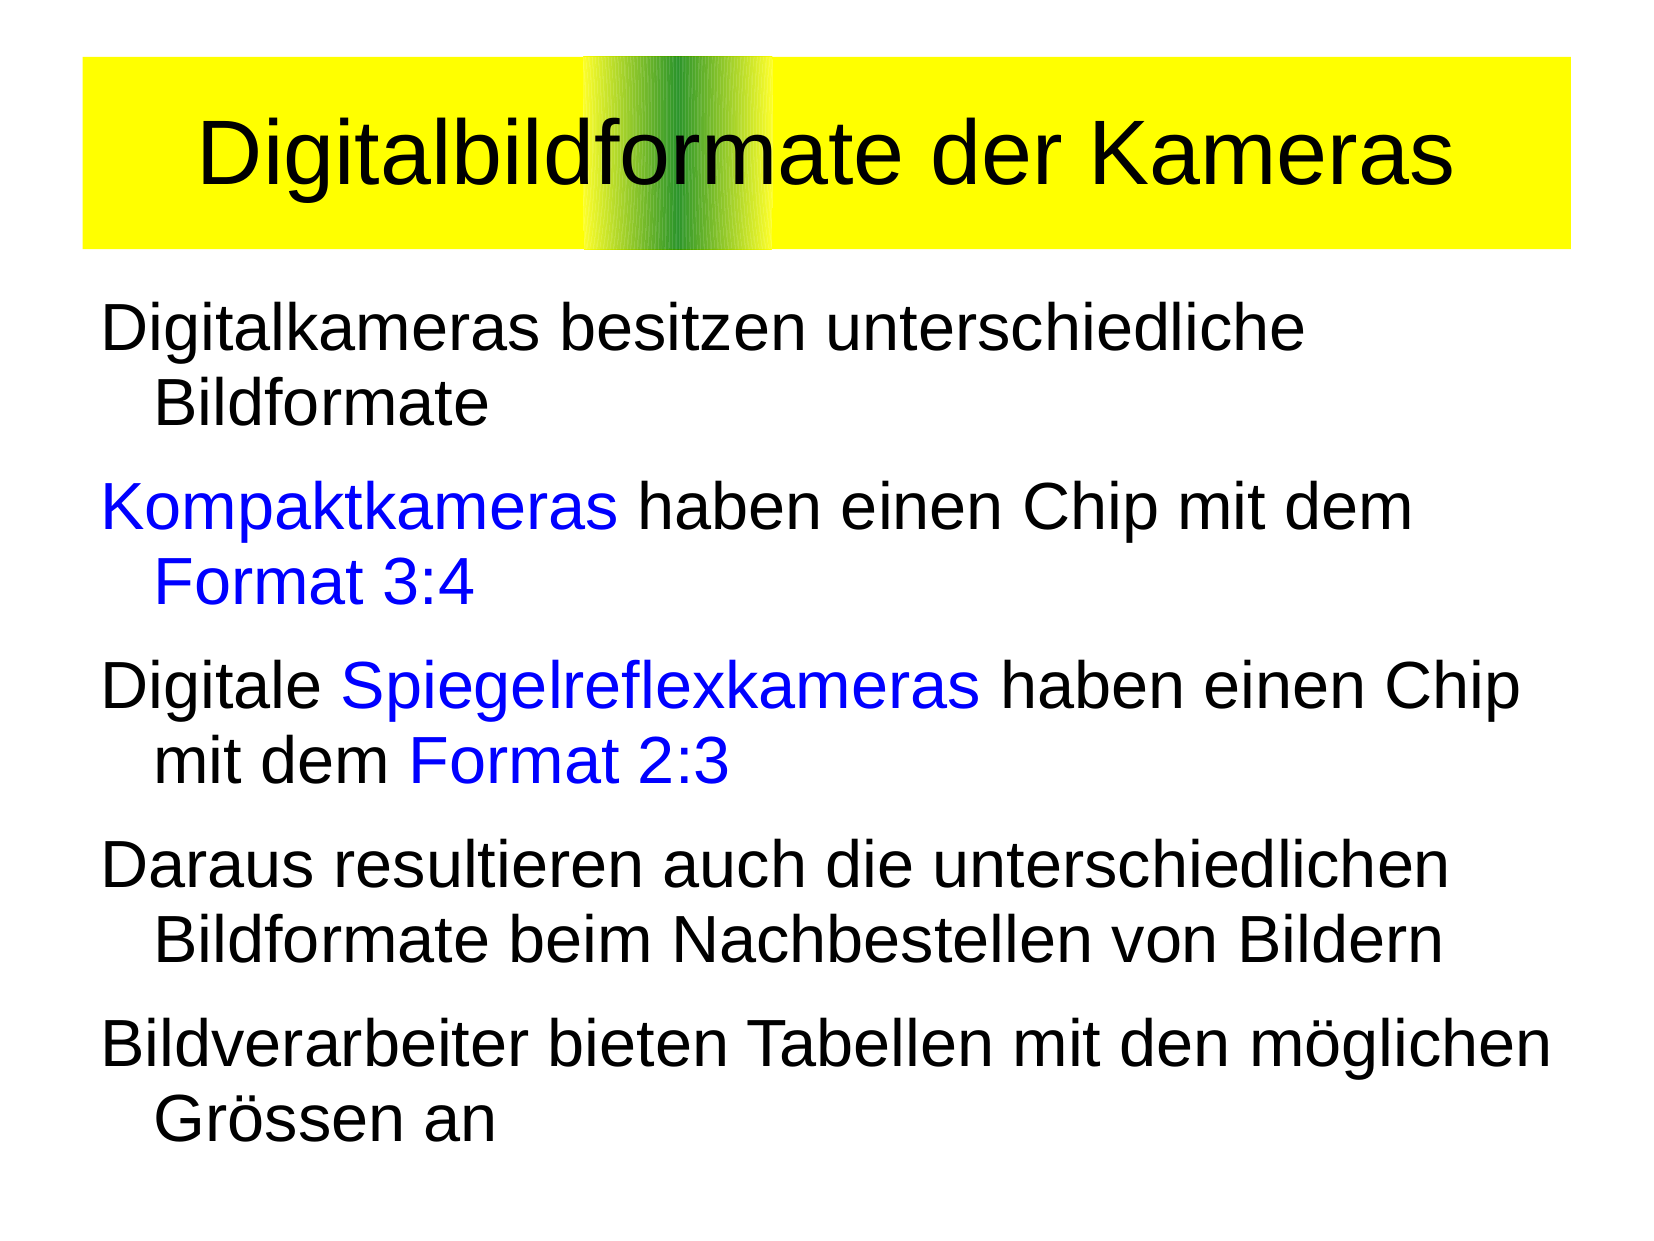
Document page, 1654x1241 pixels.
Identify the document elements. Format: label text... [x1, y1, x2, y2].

title Digitalbildformate der Kameras [82, 56, 1571, 250]
list Digitalkameras besitzen unterschiedliche Bildformate Kompaktkameras haben einen Chip mit dem Format 3:4 Digitale Spiegelreflexkameras haben einen Chip mit dem Format 2:3 Daraus resultieren auch die unterschiedlichen Bildformate beim Nachbestellen von Bildern Bildverarbeiter bieten Tabellen mit den möglichen Grössen an [82, 290, 1571, 1157]
